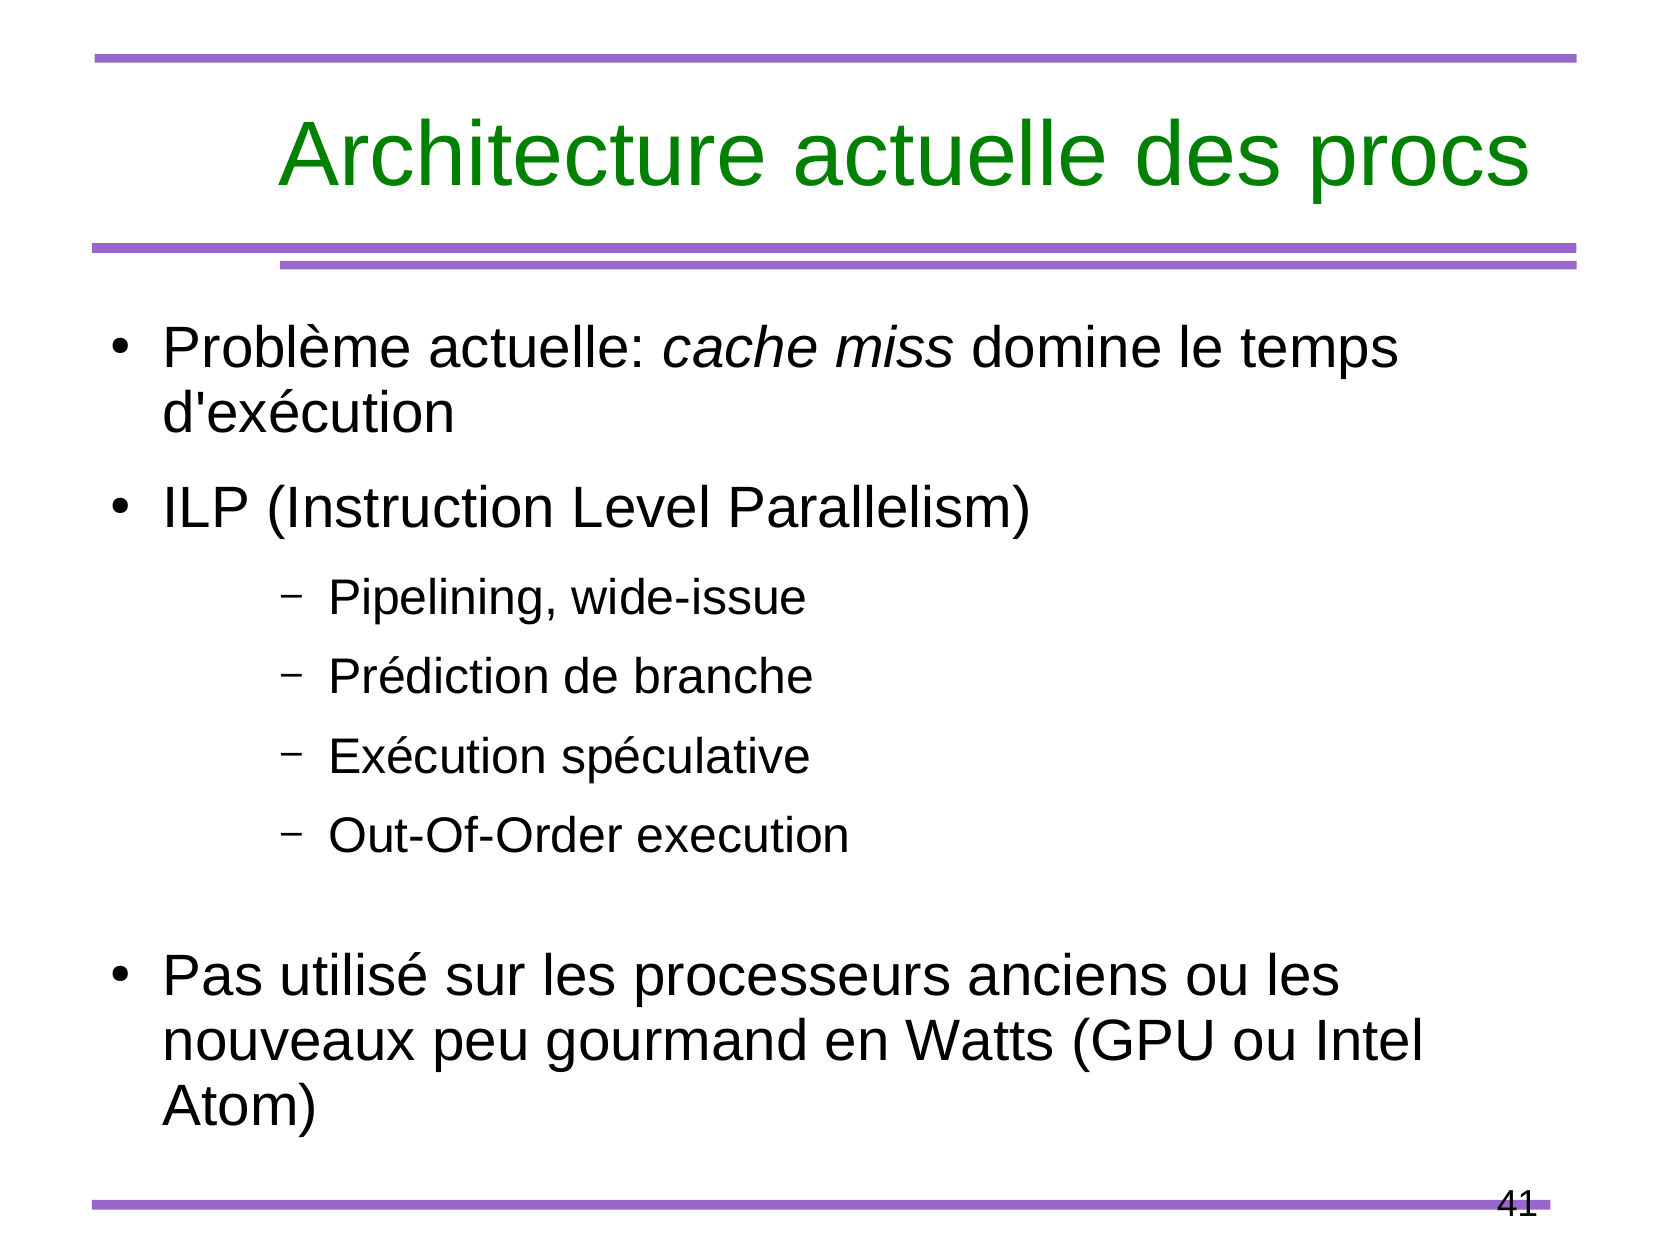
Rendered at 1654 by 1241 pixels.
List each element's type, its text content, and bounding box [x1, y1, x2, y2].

title Architecture actuelle des procs [121, 49, 1534, 257]
list Problème actuelle: cache miss domine le temps d'exécution ILP (Instruction Level Parallelism) Pipelining, wide-issue Prédiction de branche Exécution spéculative Out-Of-Order execution Pas utilisé sur les processeurs anciens ou les nouveaux peu gourmand en Watts (GPU ou Intel Atom) [92, 315, 1563, 1138]
